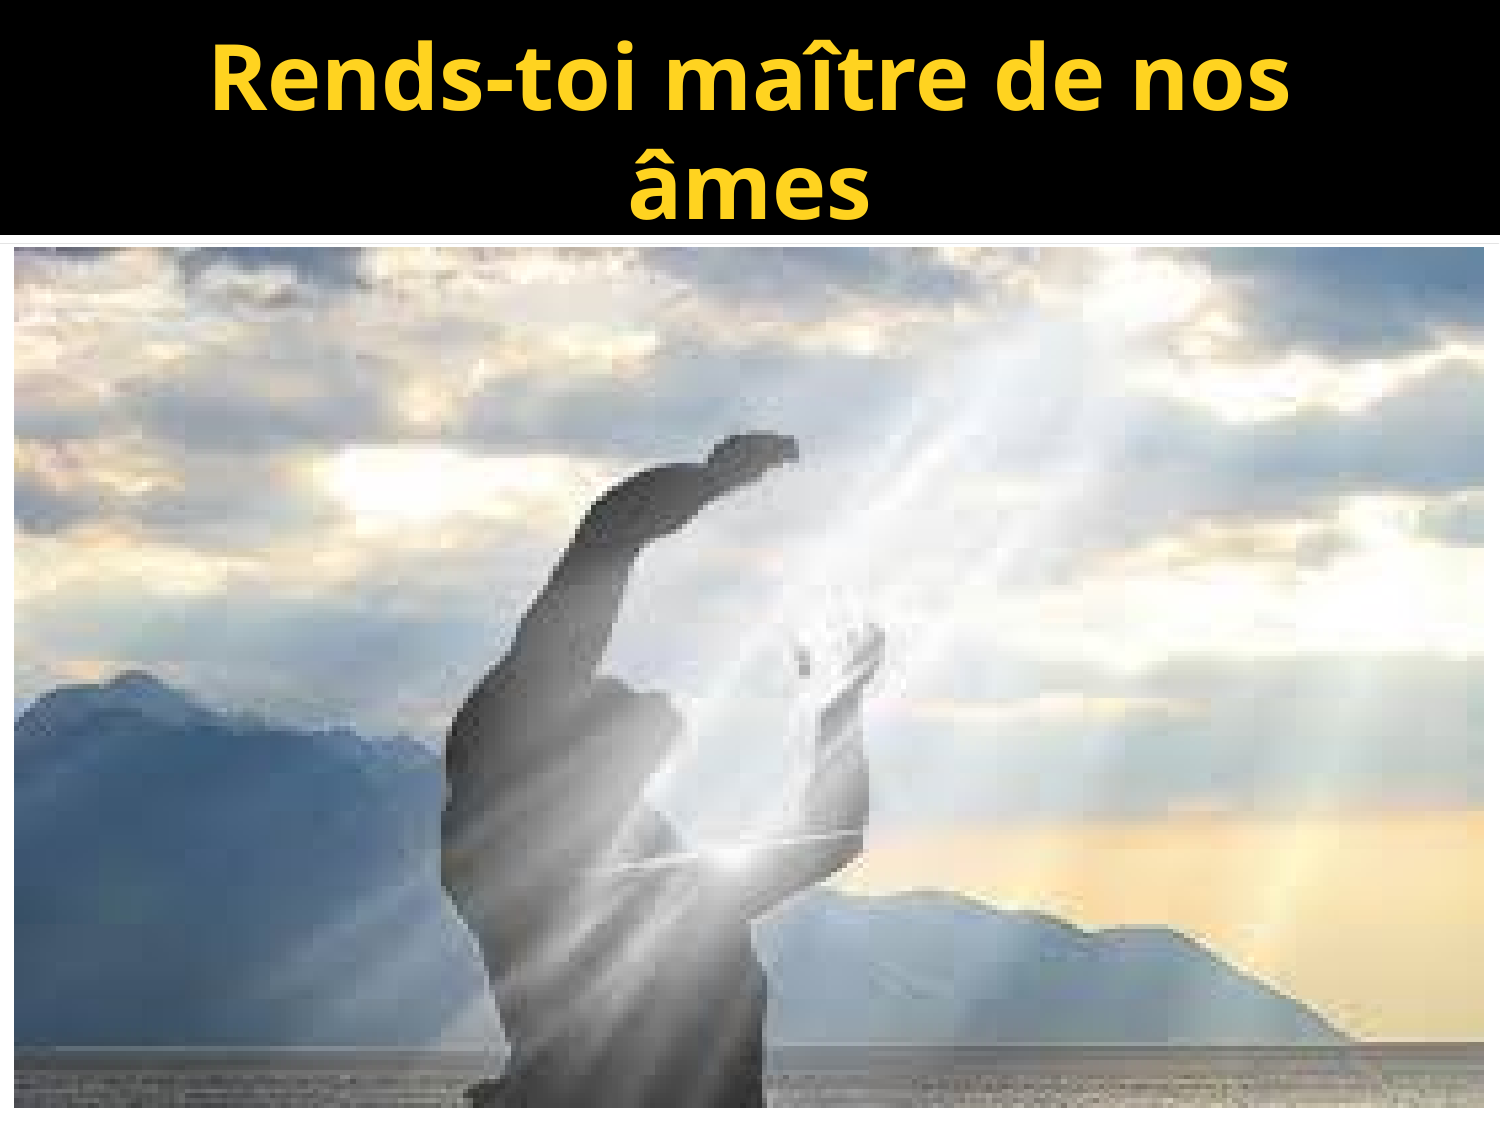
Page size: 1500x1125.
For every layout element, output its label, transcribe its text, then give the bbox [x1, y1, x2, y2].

title Rends-toi maître de nos âmes [75, 73, 1426, 184]
picture [14, 247, 1484, 1108]
